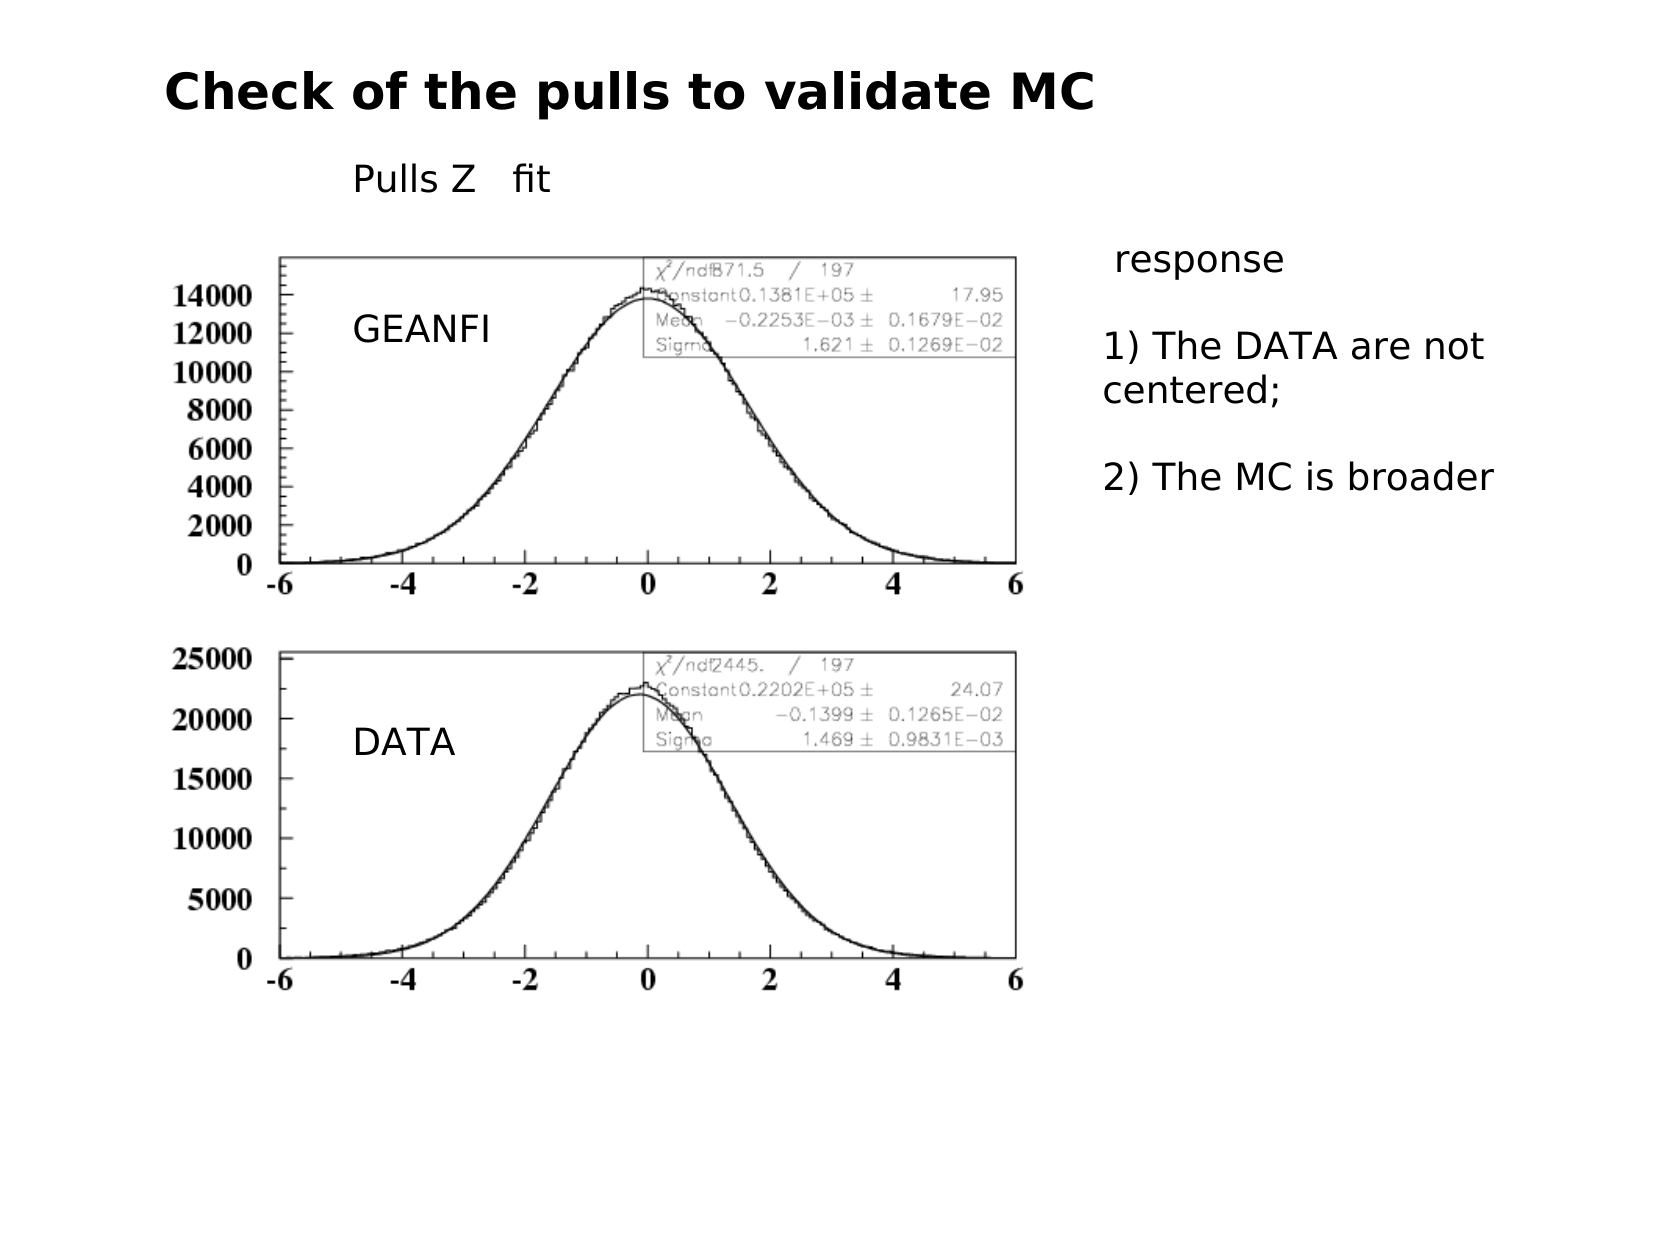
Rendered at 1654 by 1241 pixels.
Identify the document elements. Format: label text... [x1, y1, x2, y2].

picture [169, 169, 1056, 1056]
text_box GEANFI [337, 300, 526, 359]
text_box response 1) The DATA are not centered; 2) The MC is broader [1087, 230, 1613, 507]
text_box Check of the pulls to validate MC [150, 55, 1201, 129]
text_box Pulls Z fit [337, 150, 601, 209]
text_box DATA [337, 713, 526, 772]
